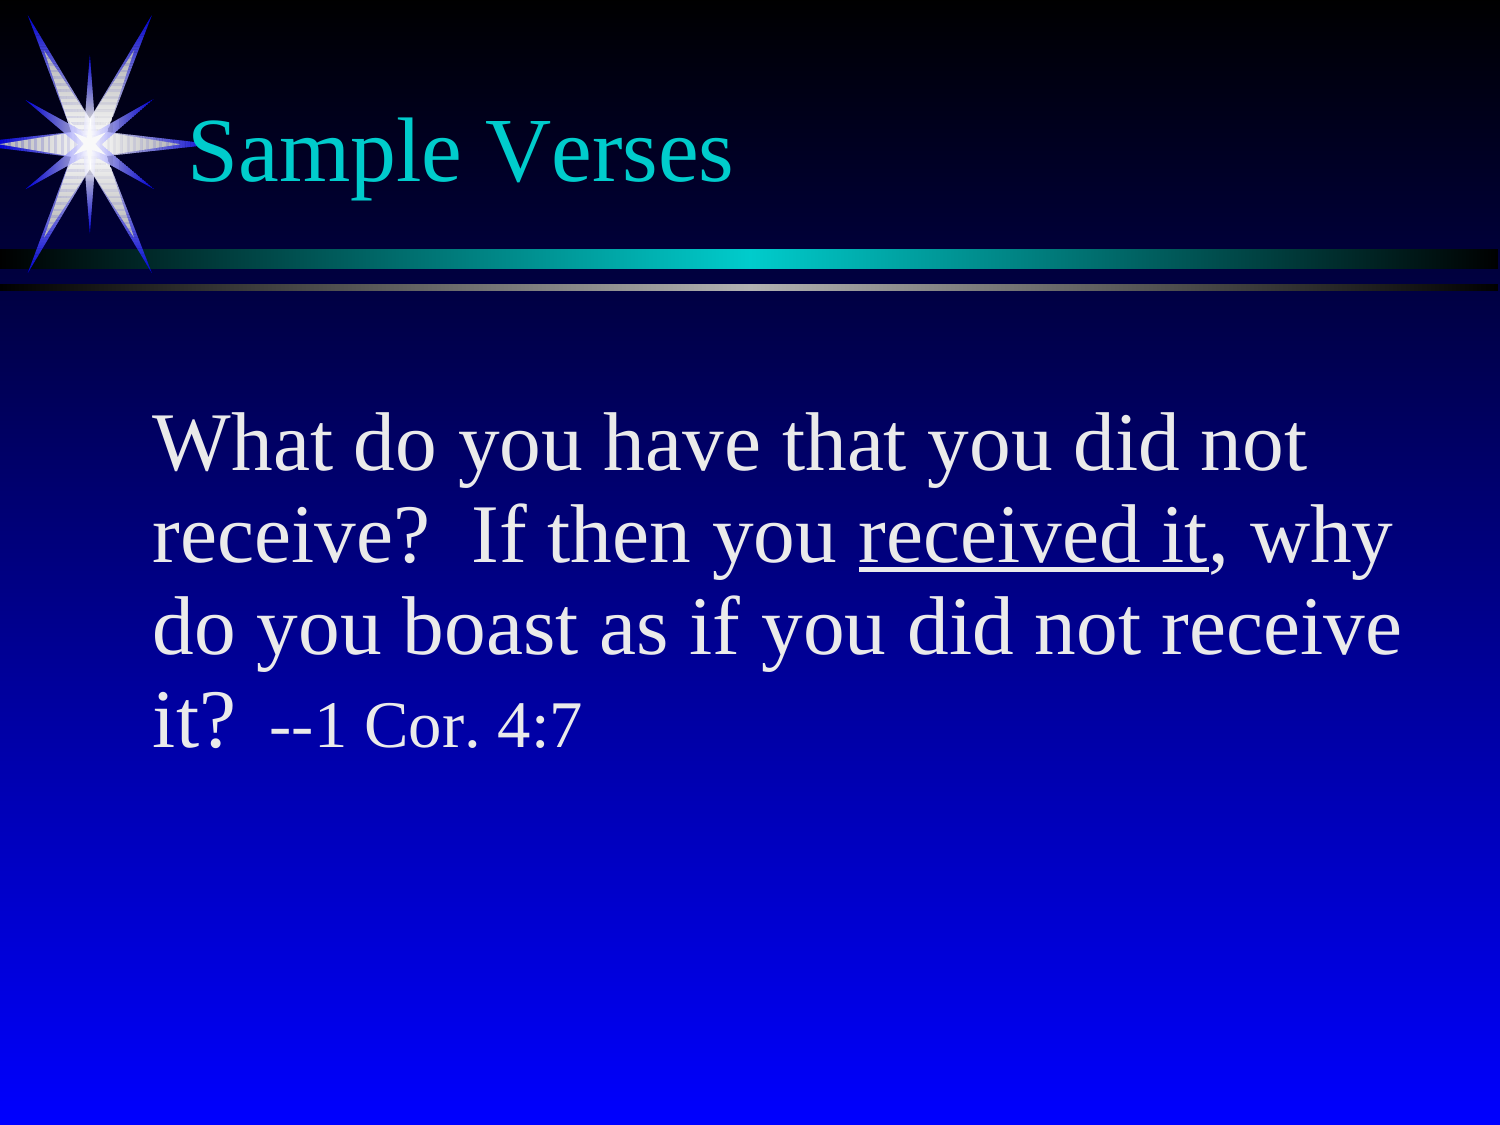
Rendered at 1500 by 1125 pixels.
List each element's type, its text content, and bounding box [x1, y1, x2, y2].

text_box What do you have that you did not receive? If then you received it, why do you boast as if you did not receive it? --1 Cor. 4:7 [138, 388, 1439, 773]
title Sample Verses [187, 56, 1463, 244]
